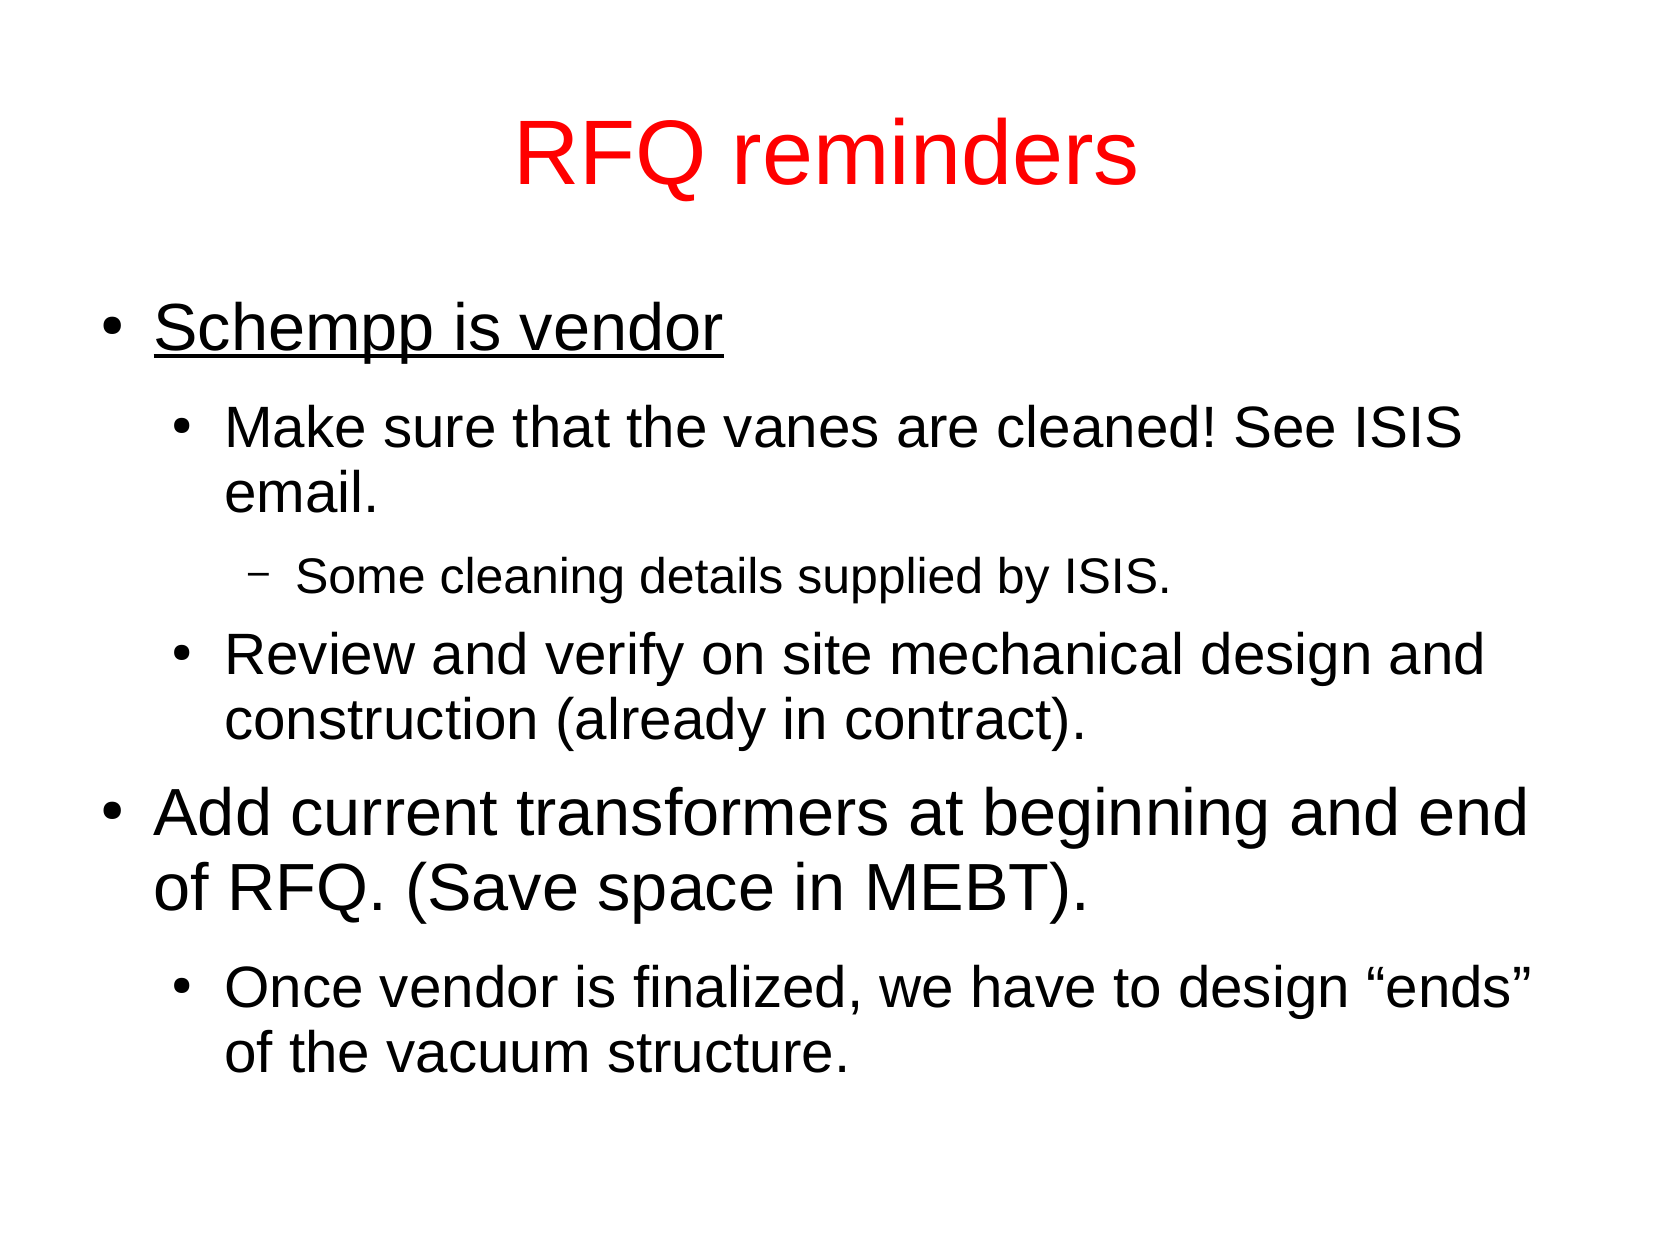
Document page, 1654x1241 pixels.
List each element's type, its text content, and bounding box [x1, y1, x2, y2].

title RFQ reminders [82, 56, 1571, 250]
list Schempp is vendor Make sure that the vanes are cleaned! See ISIS email. Some cleaning details supplied by ISIS. Review and verify on site mechanical design and construction (already in contract). Add current transformers at beginning and end of RFQ. (Save space in MEBT). Once vendor is finalized, we have to design “ends” of the vacuum structure. [82, 290, 1571, 1094]
